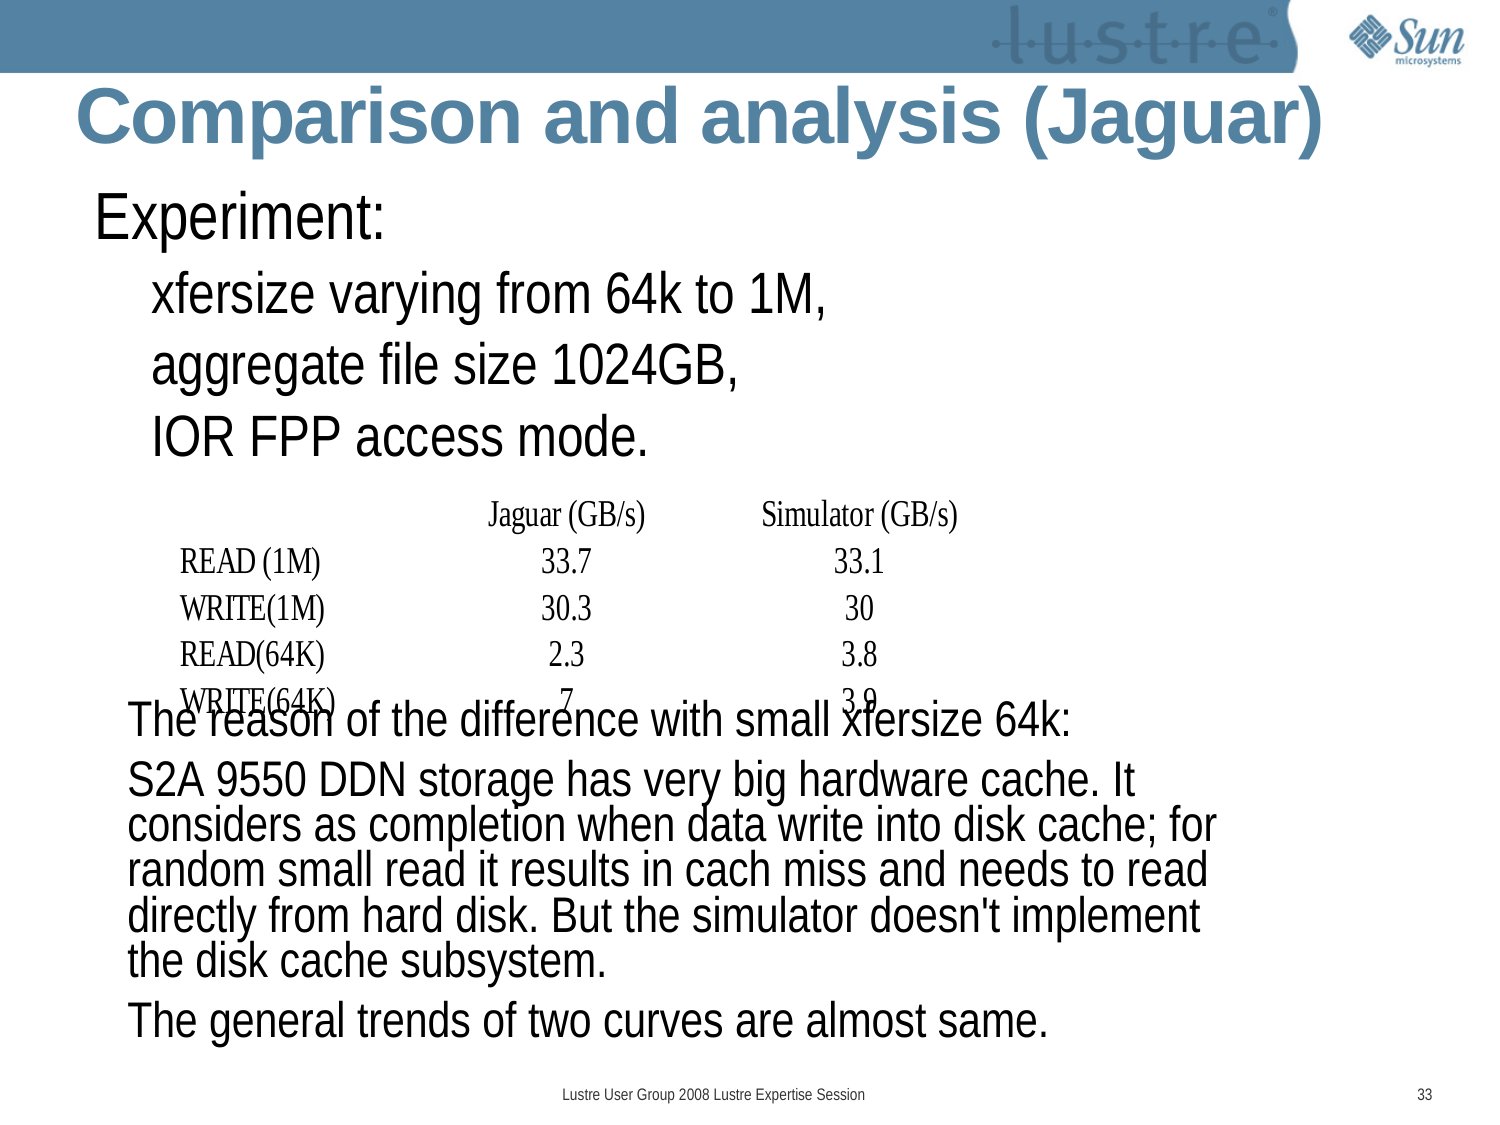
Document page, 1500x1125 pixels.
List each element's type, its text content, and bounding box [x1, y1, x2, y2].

picture [0, 0, 1500, 91]
list Experiment: xfersize varying from 64k to 1M, aggregate file size 1024GB, IOR FPP access mode. [75, 187, 1463, 1051]
text_box The reason of the difference with small xfersize 64k: S2A 9550 DDN storage has very big hardware cache. It considers as completion when data write into disk cache; for random small read it results in cach miss and needs to read directly from hard disk. But the simulator doesn't implement the disk cache subsystem. The general trends of two curves are almost same. [112, 692, 1276, 1120]
chart [177, 490, 1013, 692]
title Comparison and analysis (Jaguar) [75, 83, 1437, 187]
